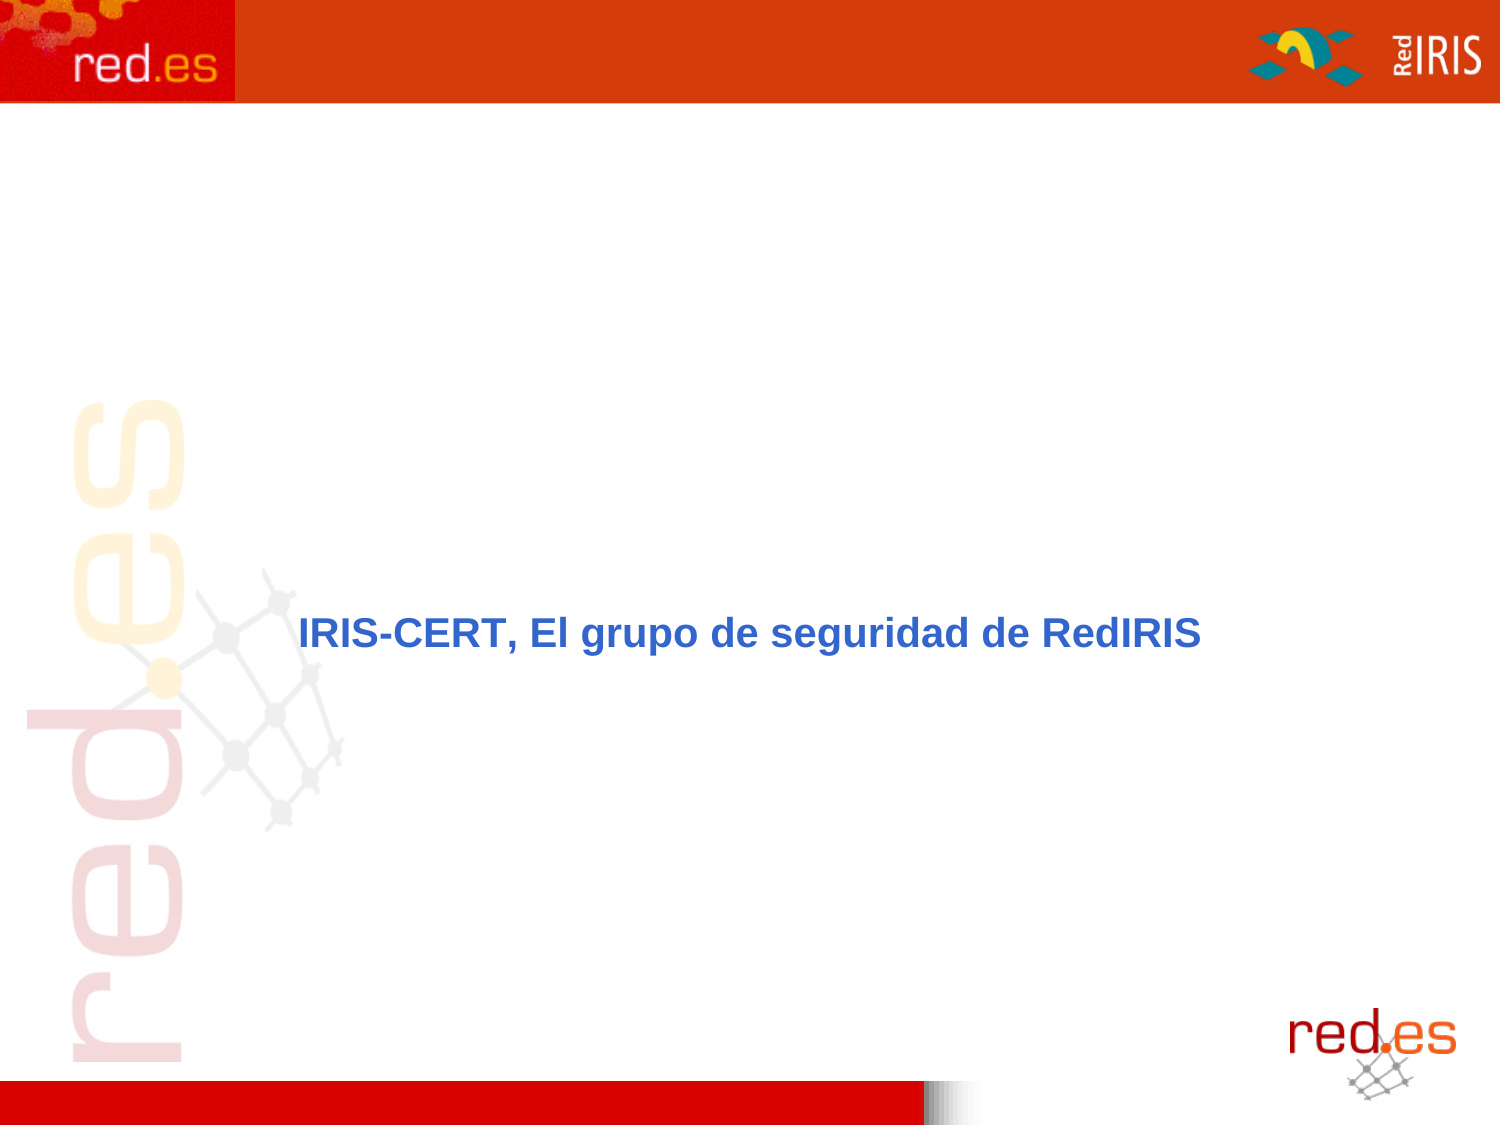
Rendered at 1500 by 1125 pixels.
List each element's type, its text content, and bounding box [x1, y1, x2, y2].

picture [1248, 27, 1481, 87]
picture [27, 400, 345, 1062]
subtitle IRIS-CERT, El grupo de seguridad de RedIRIS [75, 262, 1426, 1006]
picture [0, 1008, 1500, 1125]
picture [0, 0, 235, 101]
